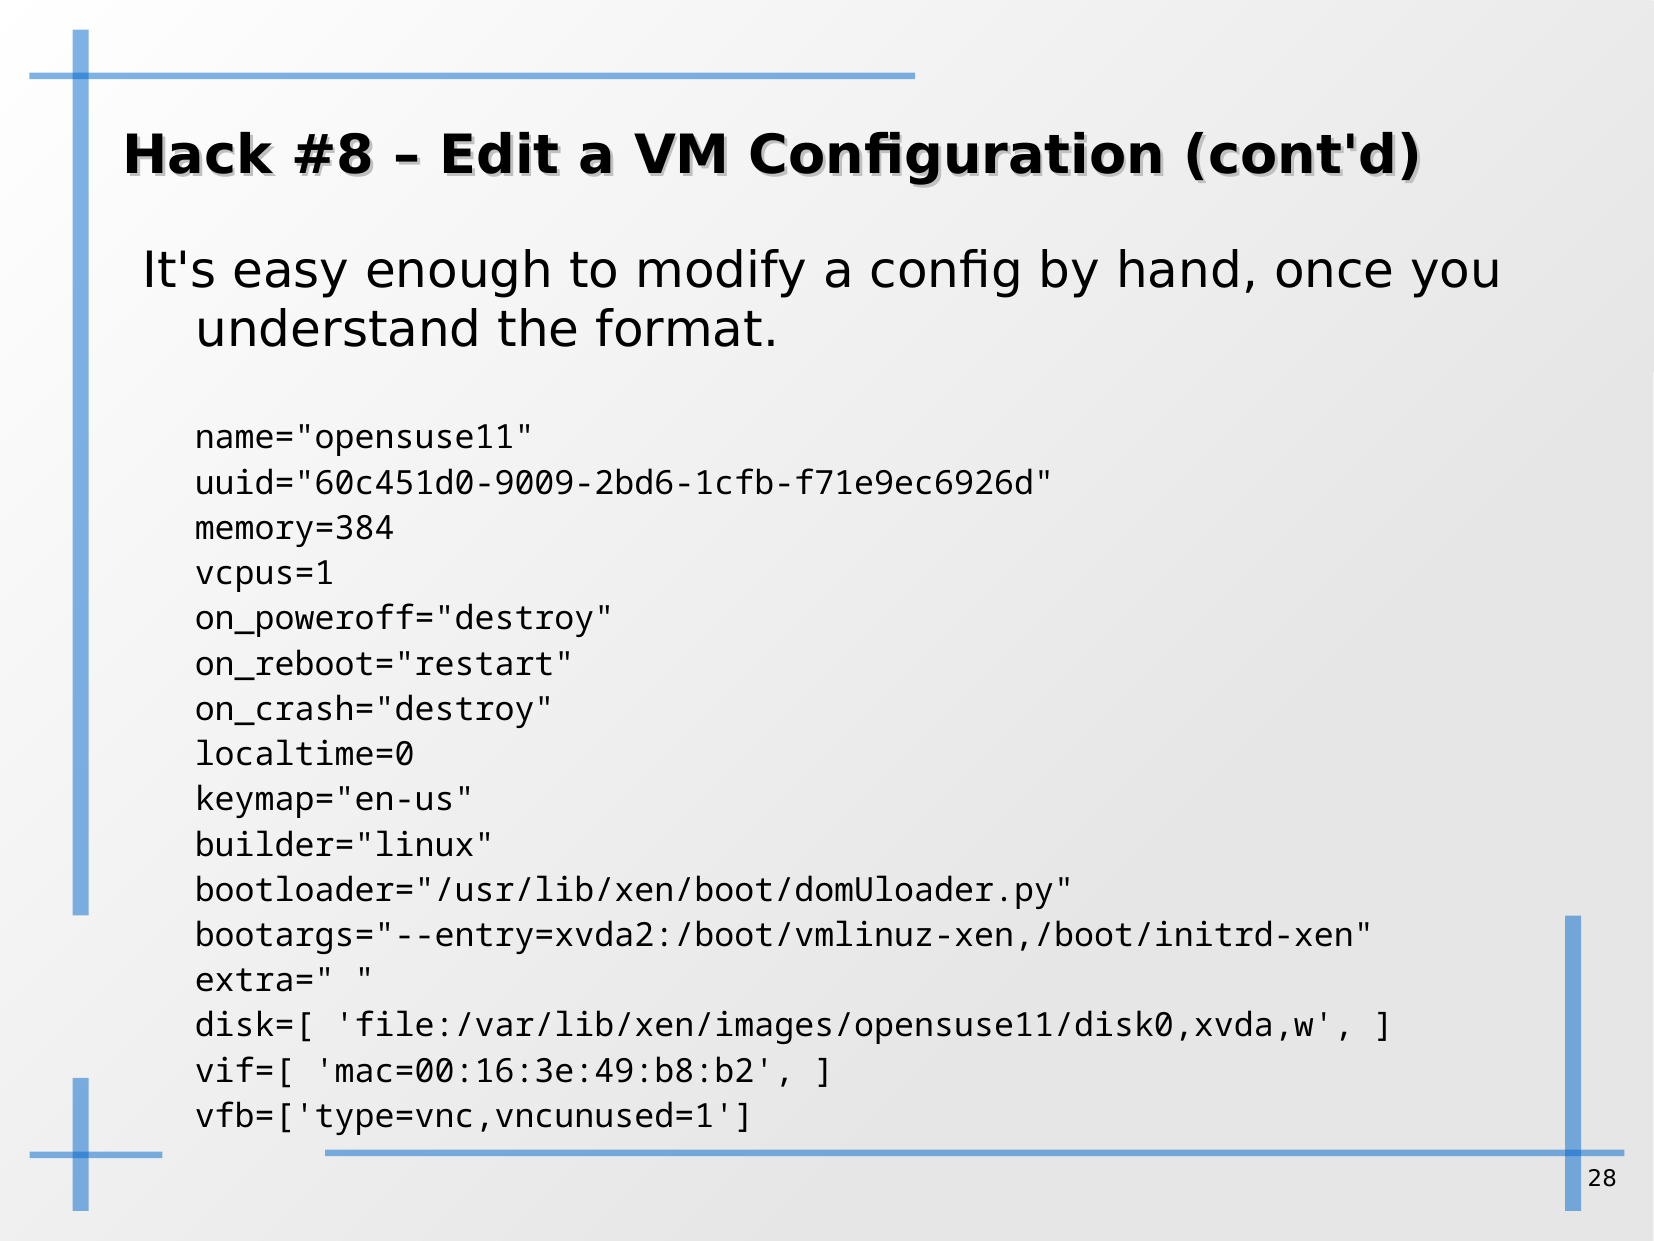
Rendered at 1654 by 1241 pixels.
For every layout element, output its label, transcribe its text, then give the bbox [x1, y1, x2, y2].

text_box name="opensuse11" uuid="60c451d0-9009-2bd6-1cfb-f71e9ec6926d" memory=384 vcpus=1 on_poweroff="destroy" on_reboot="restart" on_crash="destroy" localtime=0 keymap="en-us" builder="linux" bootloader="/usr/lib/xen/boot/domUloader.py" bootargs="--entry=xvda2:/boot/vmlinuz-xen,/boot/initrd-xen" extra=" " disk=[ 'file:/var/lib/xen/images/opensuse11/disk0,xvda,w', ] vif=[ 'mac=00:16:3e:49:b8:b2', ] vfb=['type=vnc,vncunused=1'] [194, 413, 1654, 1191]
title Hack #8 – Edit a VM Configuration (cont'd) [122, 91, 1524, 219]
list It's easy enough to modify a config by hand, once you understand the format. [124, 241, 1526, 1133]
